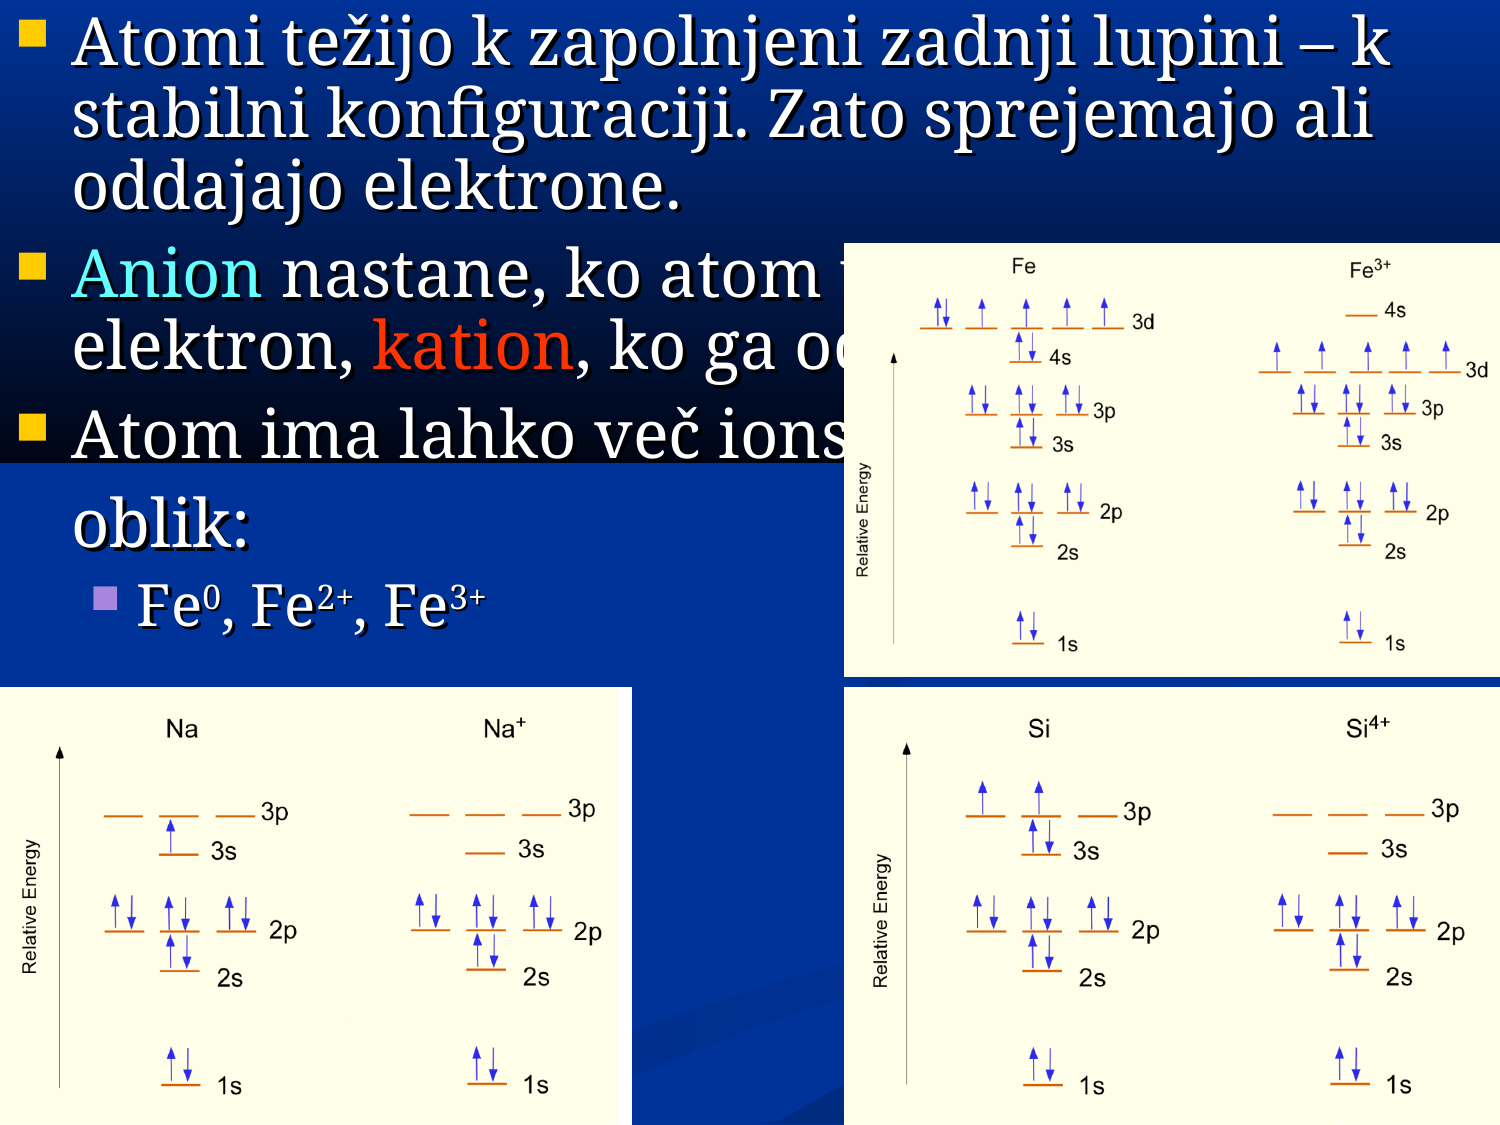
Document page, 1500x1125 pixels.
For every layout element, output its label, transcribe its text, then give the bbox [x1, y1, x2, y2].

picture [844, 687, 1500, 1125]
list Atomi težijo k zapolnjeni zadnji lupini – k stabilni konfiguraciji. Zato sprejemajo ali oddajajo elektrone. Anion nastane, ko atom ujame dodatni elektron, kation, ko ga odda. Atom ima lahko več ionskih oblik: Fe0, Fe2+, Fe3+ [0, 0, 1500, 808]
picture [844, 243, 1500, 677]
picture [0, 687, 632, 1125]
